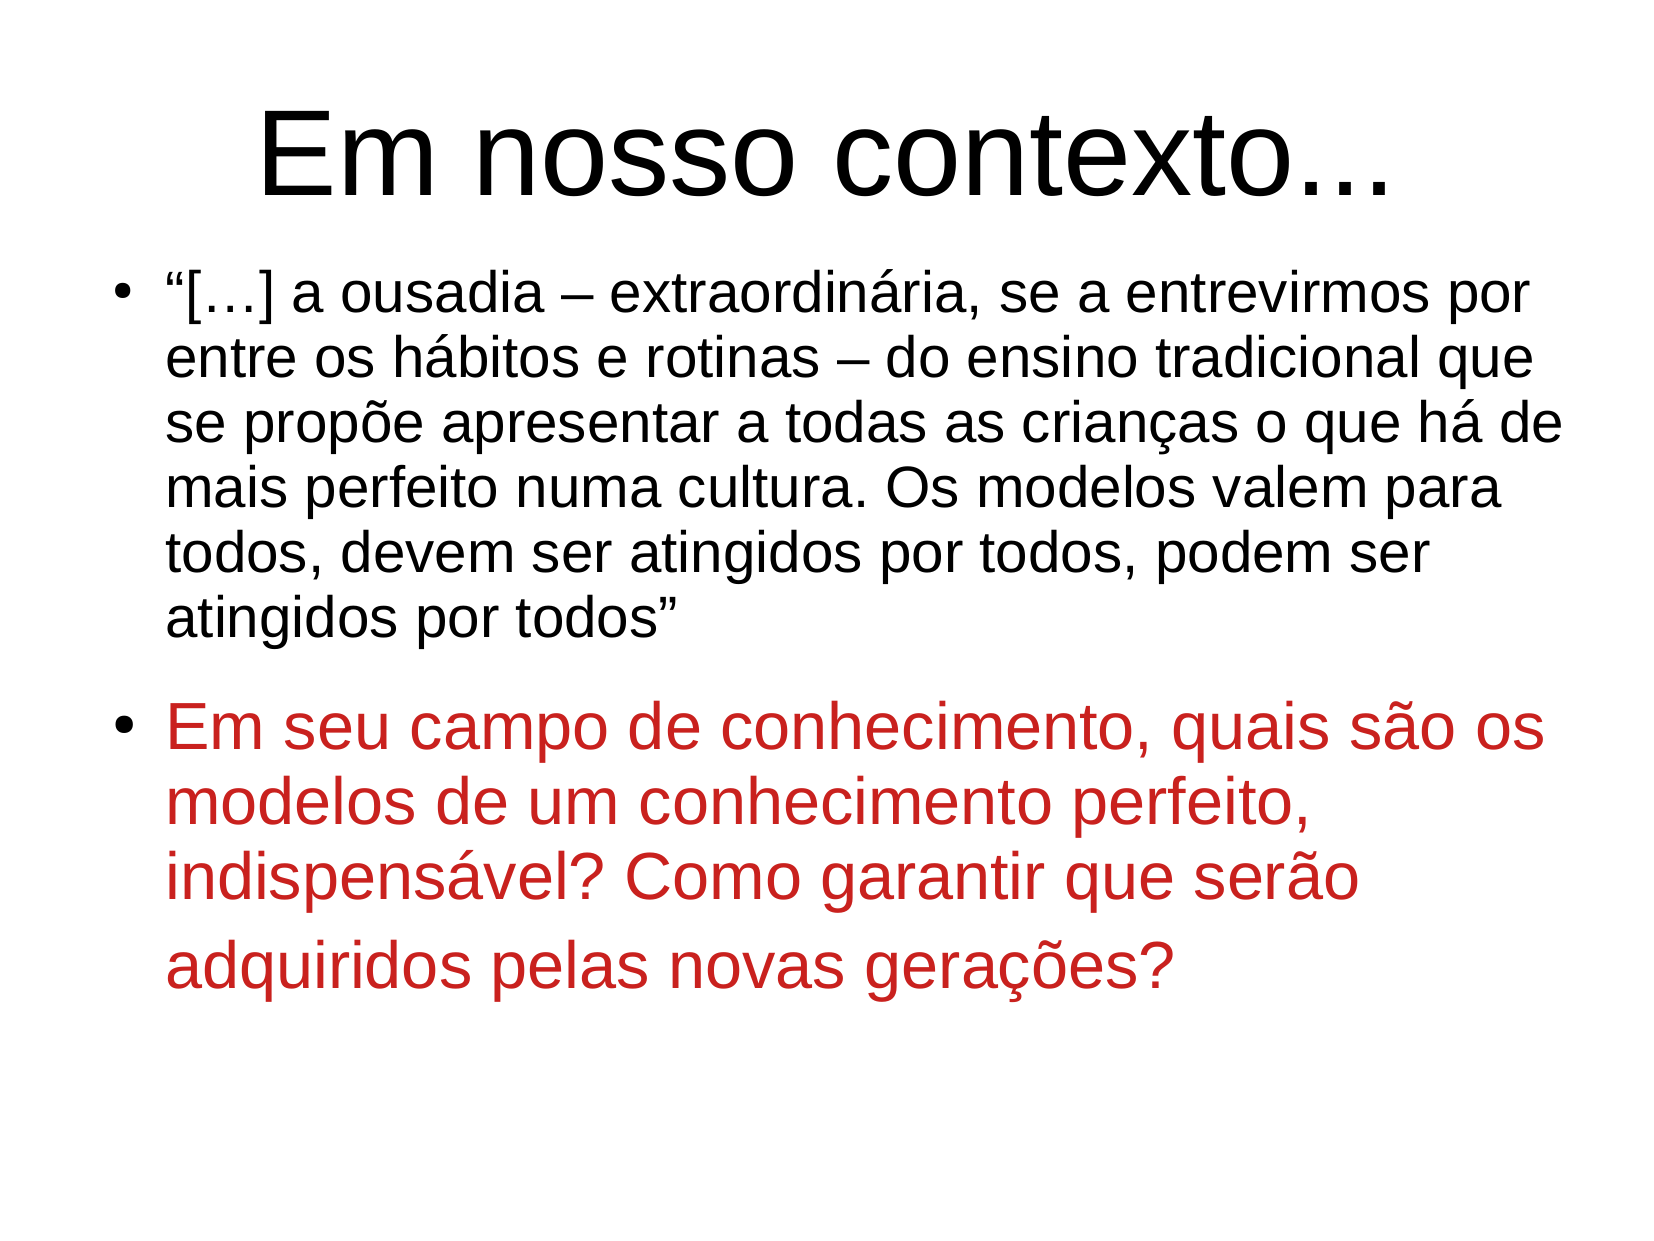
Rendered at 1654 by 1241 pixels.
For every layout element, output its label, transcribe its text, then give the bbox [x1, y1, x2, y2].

title Em nosso contexto... [82, 16, 1571, 290]
list “[…] a ousadia – extraordinária, se a entrevirmos por entre os hábitos e rotinas – do ensino tradicional que se propõe apresentar a todas as crianças o que há de mais perfeito numa cultura. Os modelos valem para todos, devem ser atingidos por todos, podem ser atingidos por todos” Em seu campo de conhecimento, quais são os modelos de um conhecimento perfeito, indispensável? Como garantir que serão adquiridos pelas novas gerações? [94, 259, 1583, 980]
